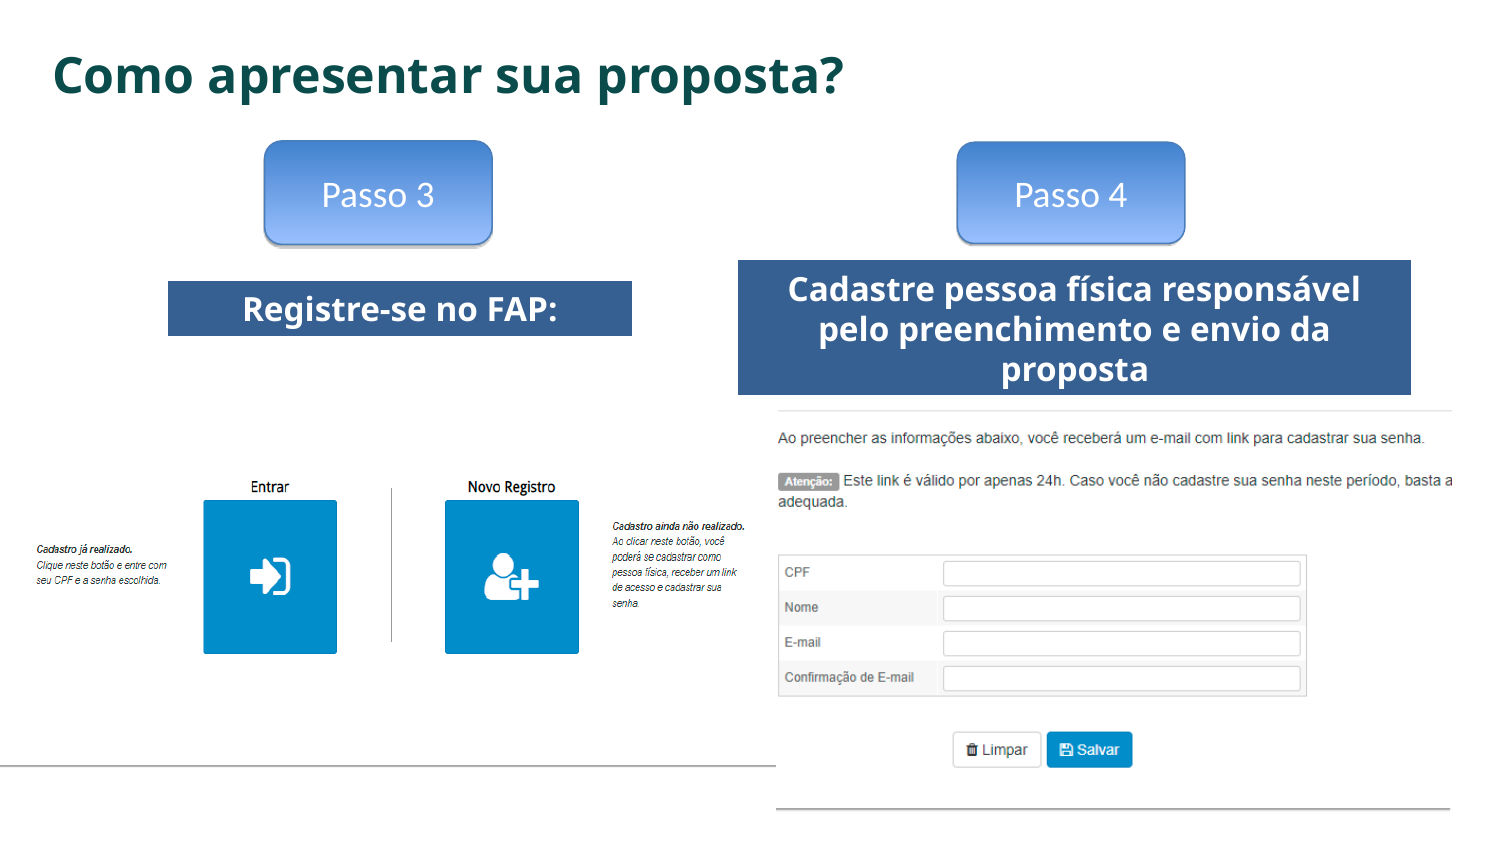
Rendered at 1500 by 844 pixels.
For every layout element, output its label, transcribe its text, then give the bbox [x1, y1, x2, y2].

text_box Cadastre pessoa física responsável pelo preenchimento e envio da proposta [738, 260, 1411, 395]
text_box Como apresentar sua proposta? [37, 12, 1454, 147]
picture [0, 370, 1452, 808]
text_box Registre-se no FAP: [168, 281, 632, 336]
text_box Passo 3 [264, 140, 493, 245]
text_box Passo 4 [957, 142, 1185, 244]
